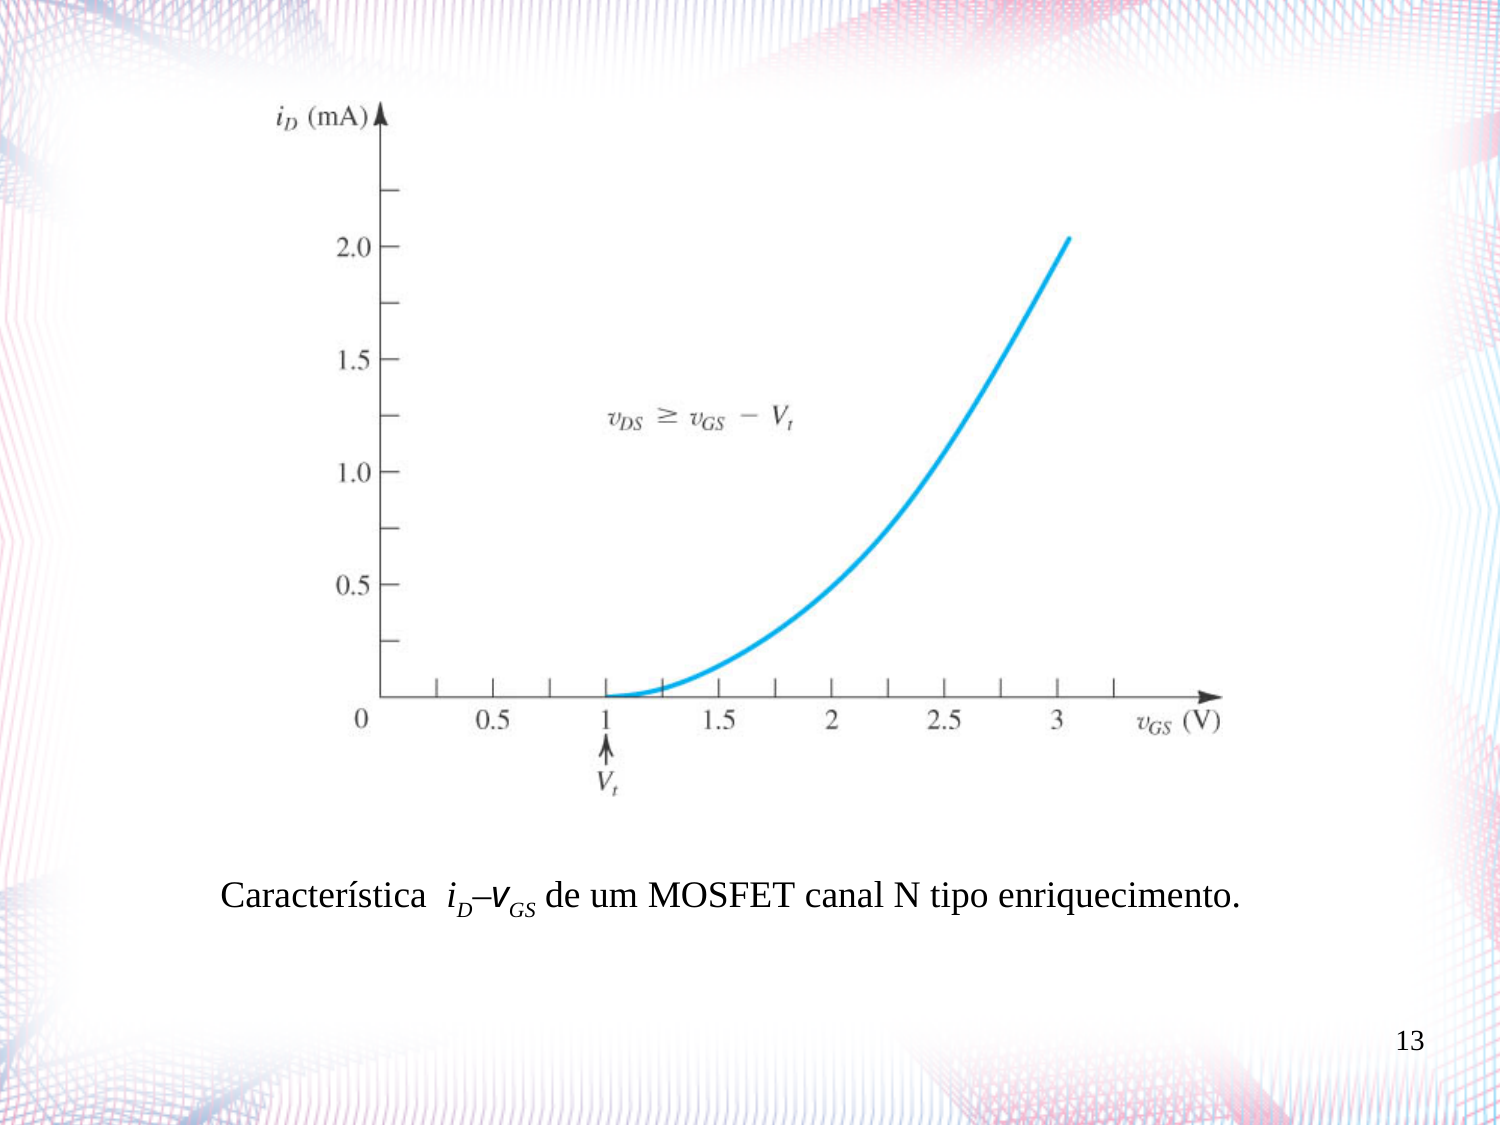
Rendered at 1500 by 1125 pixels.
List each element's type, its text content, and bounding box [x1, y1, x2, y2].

text_box Característica iD–vGS de um MOSFET canal N tipo enriquecimento. [149, 862, 1313, 930]
picture [0, 0, 1500, 1125]
